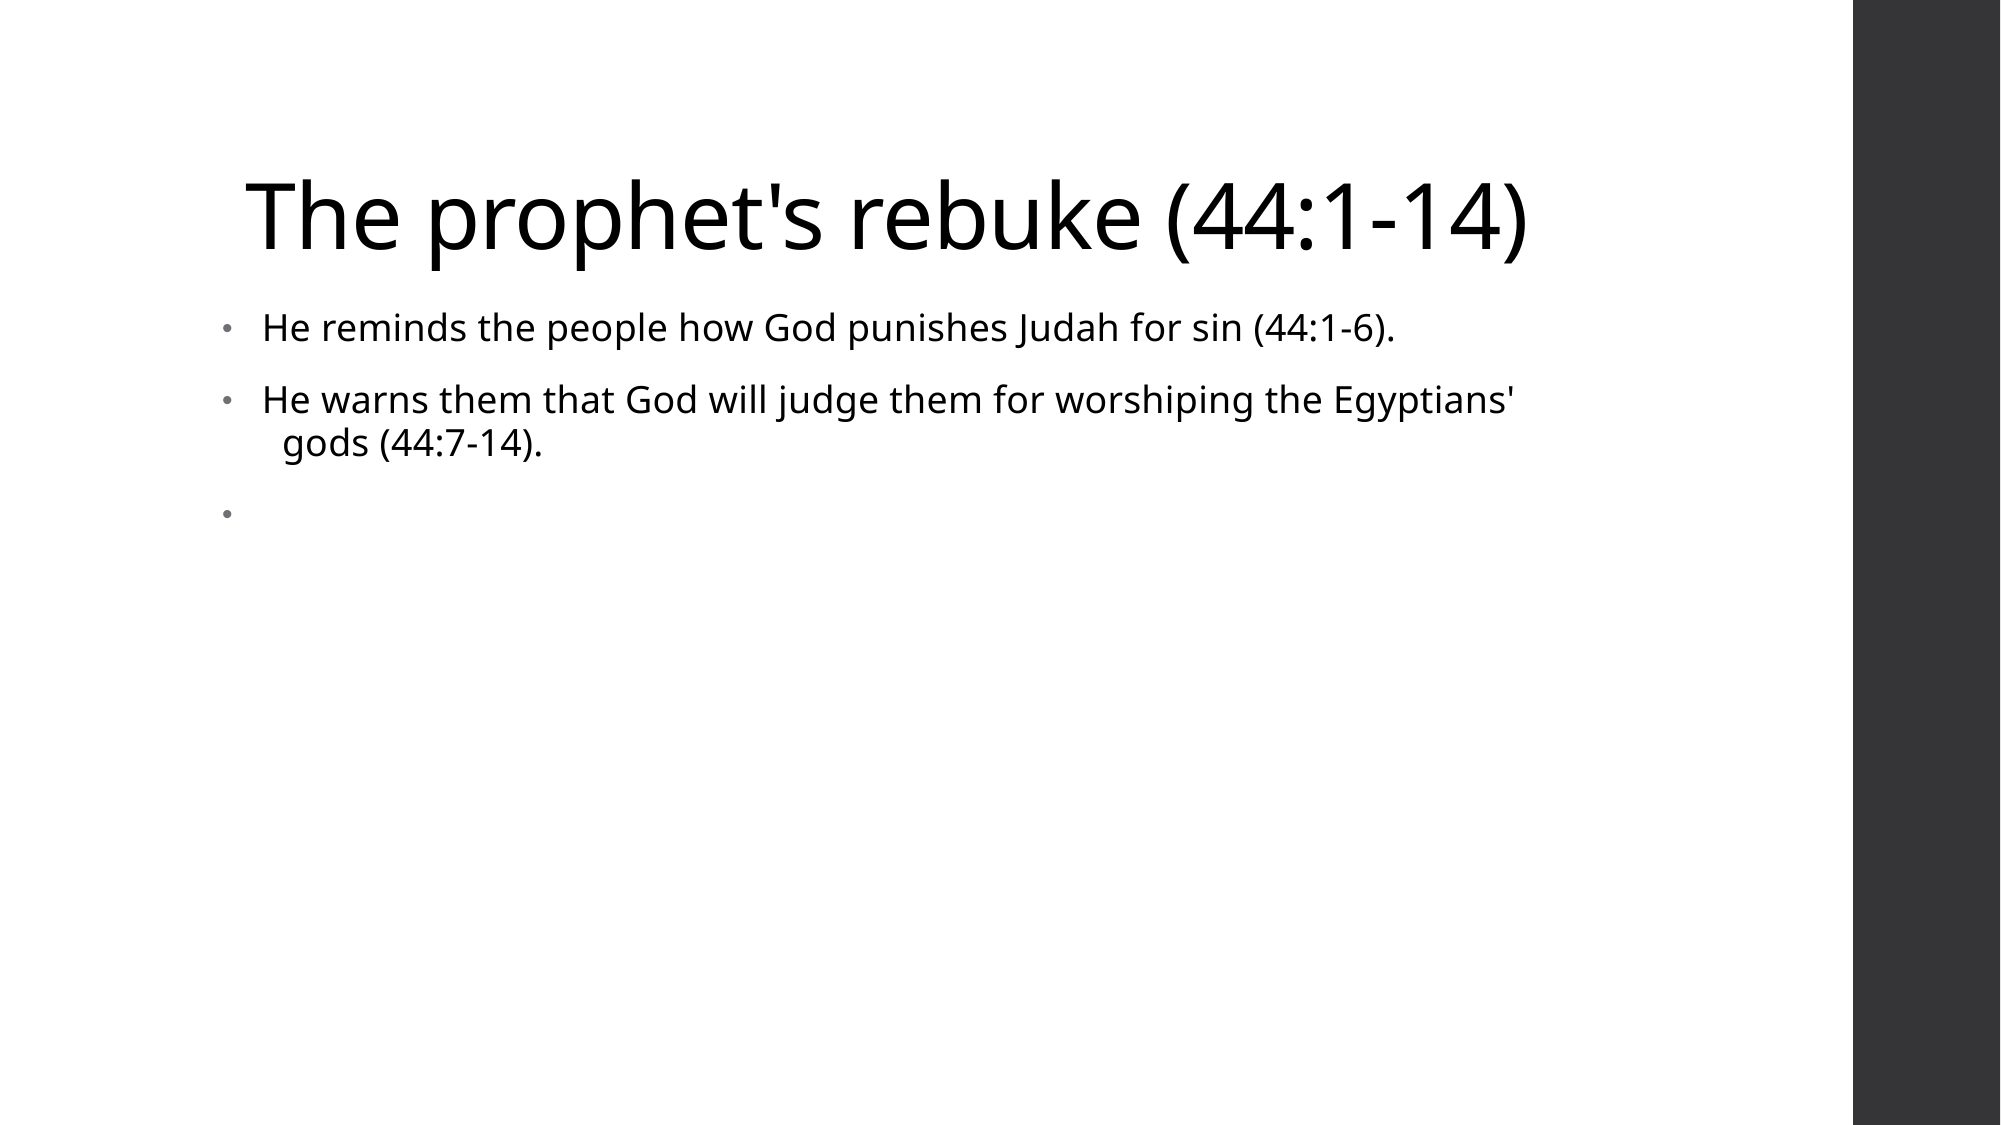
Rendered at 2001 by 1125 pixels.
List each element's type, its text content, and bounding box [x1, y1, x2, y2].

title The prophet's rebuke (44:1-14) [206, 60, 1797, 278]
list He reminds the people how God punishes Judah for sin (44:1-6). He warns them that God will judge them for worshiping the Egyptians' gods (44:7-14). [206, 299, 1617, 1014]
